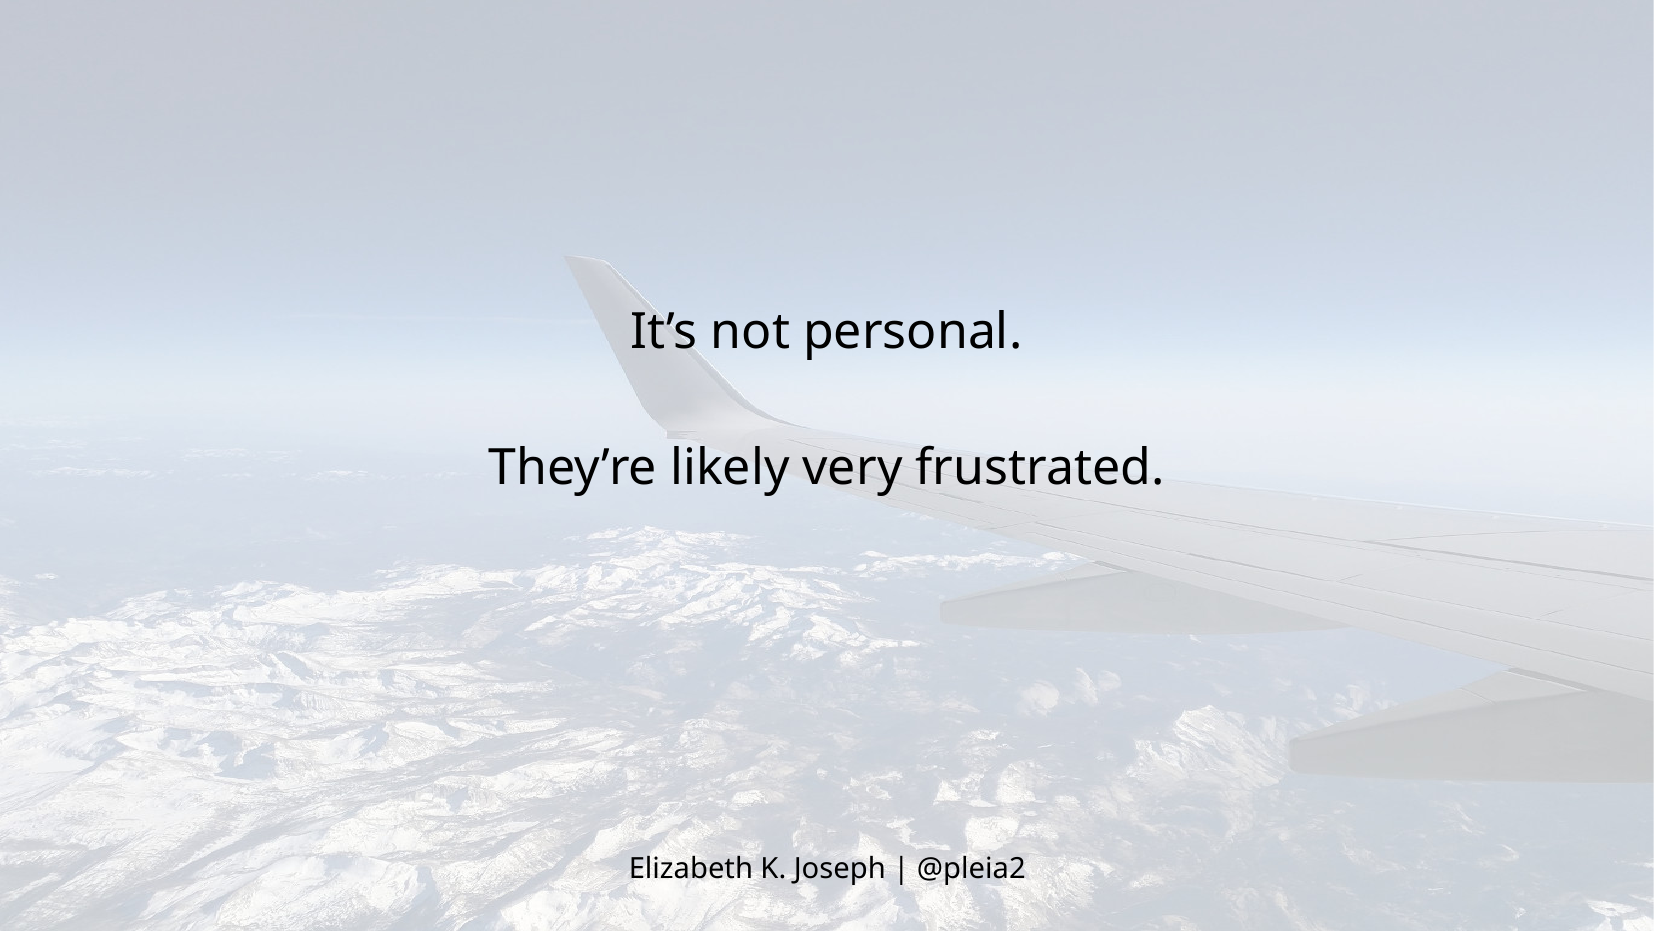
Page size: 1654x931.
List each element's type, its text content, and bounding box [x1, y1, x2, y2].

picture [0, 0, 1654, 931]
subtitle It’s not personal. They’re likely very frustrated. [82, 37, 1571, 758]
